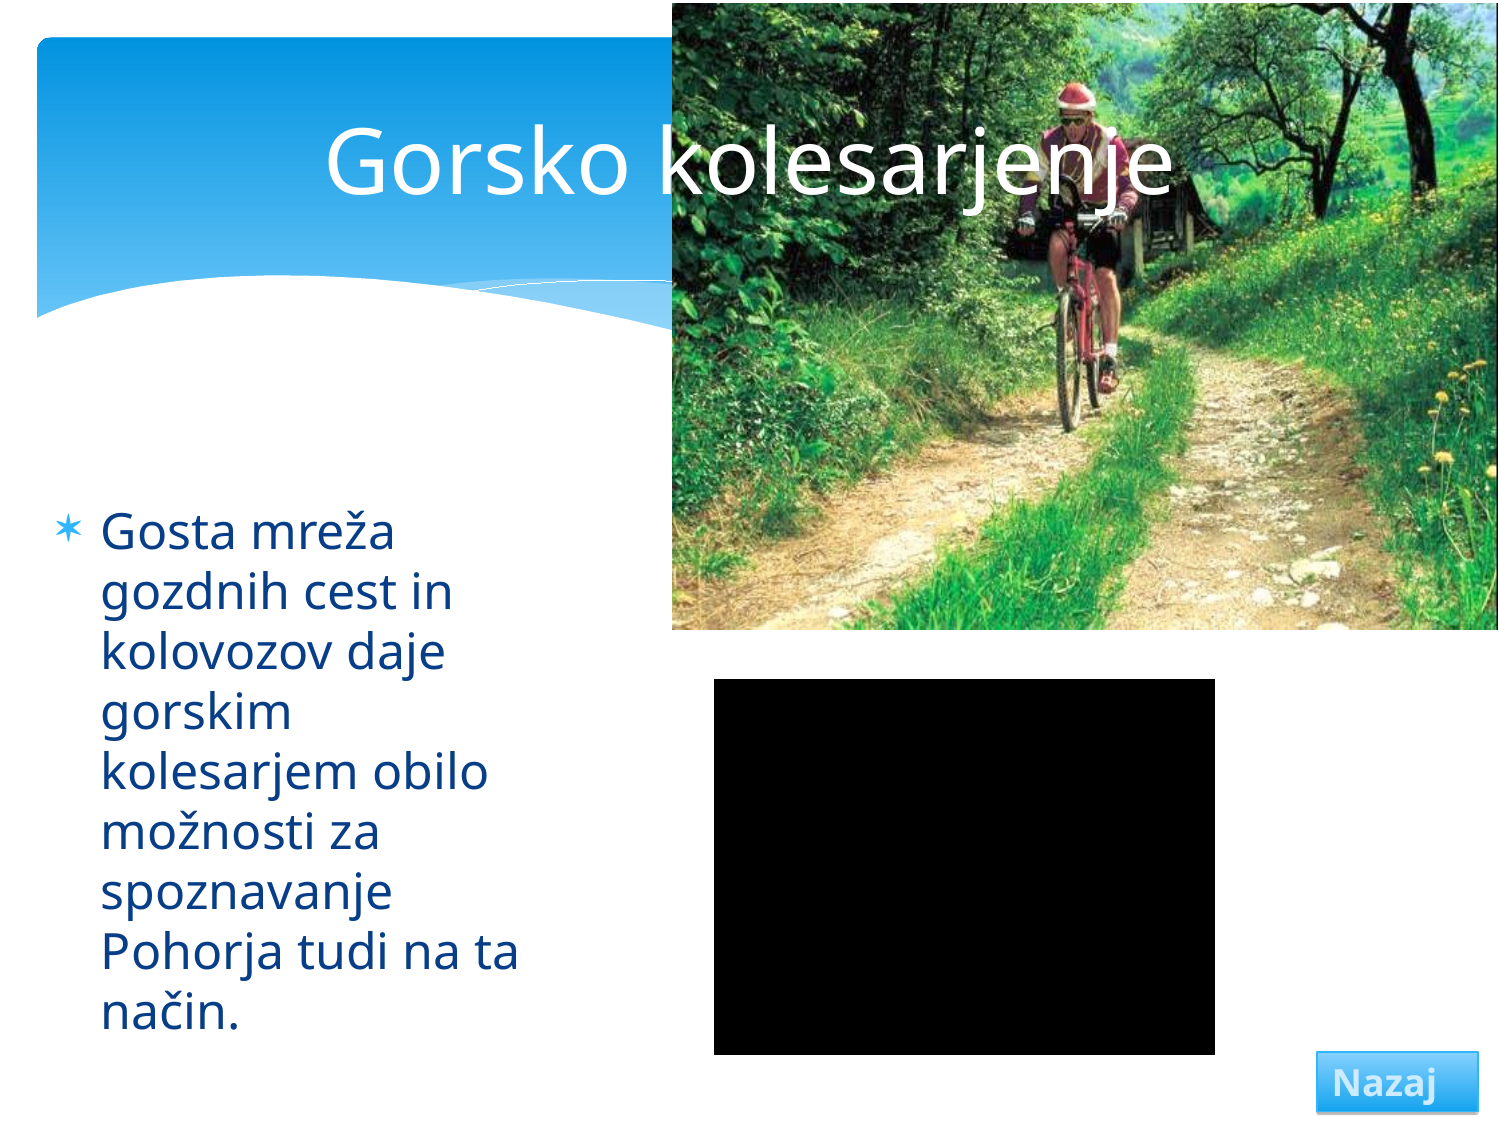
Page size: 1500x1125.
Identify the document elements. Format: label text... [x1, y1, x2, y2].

picture [714, 679, 1215, 1055]
title Gorsko kolesarjenje [75, 55, 1425, 261]
list Gosta mreža gozdnih cest in kolovozov daje gorskim kolesarjem obilo možnosti za spoznavanje Pohorja tudi na ta način. [41, 491, 544, 1076]
text_box Nazaj [1316, 1051, 1479, 1112]
picture [672, 3, 1498, 630]
